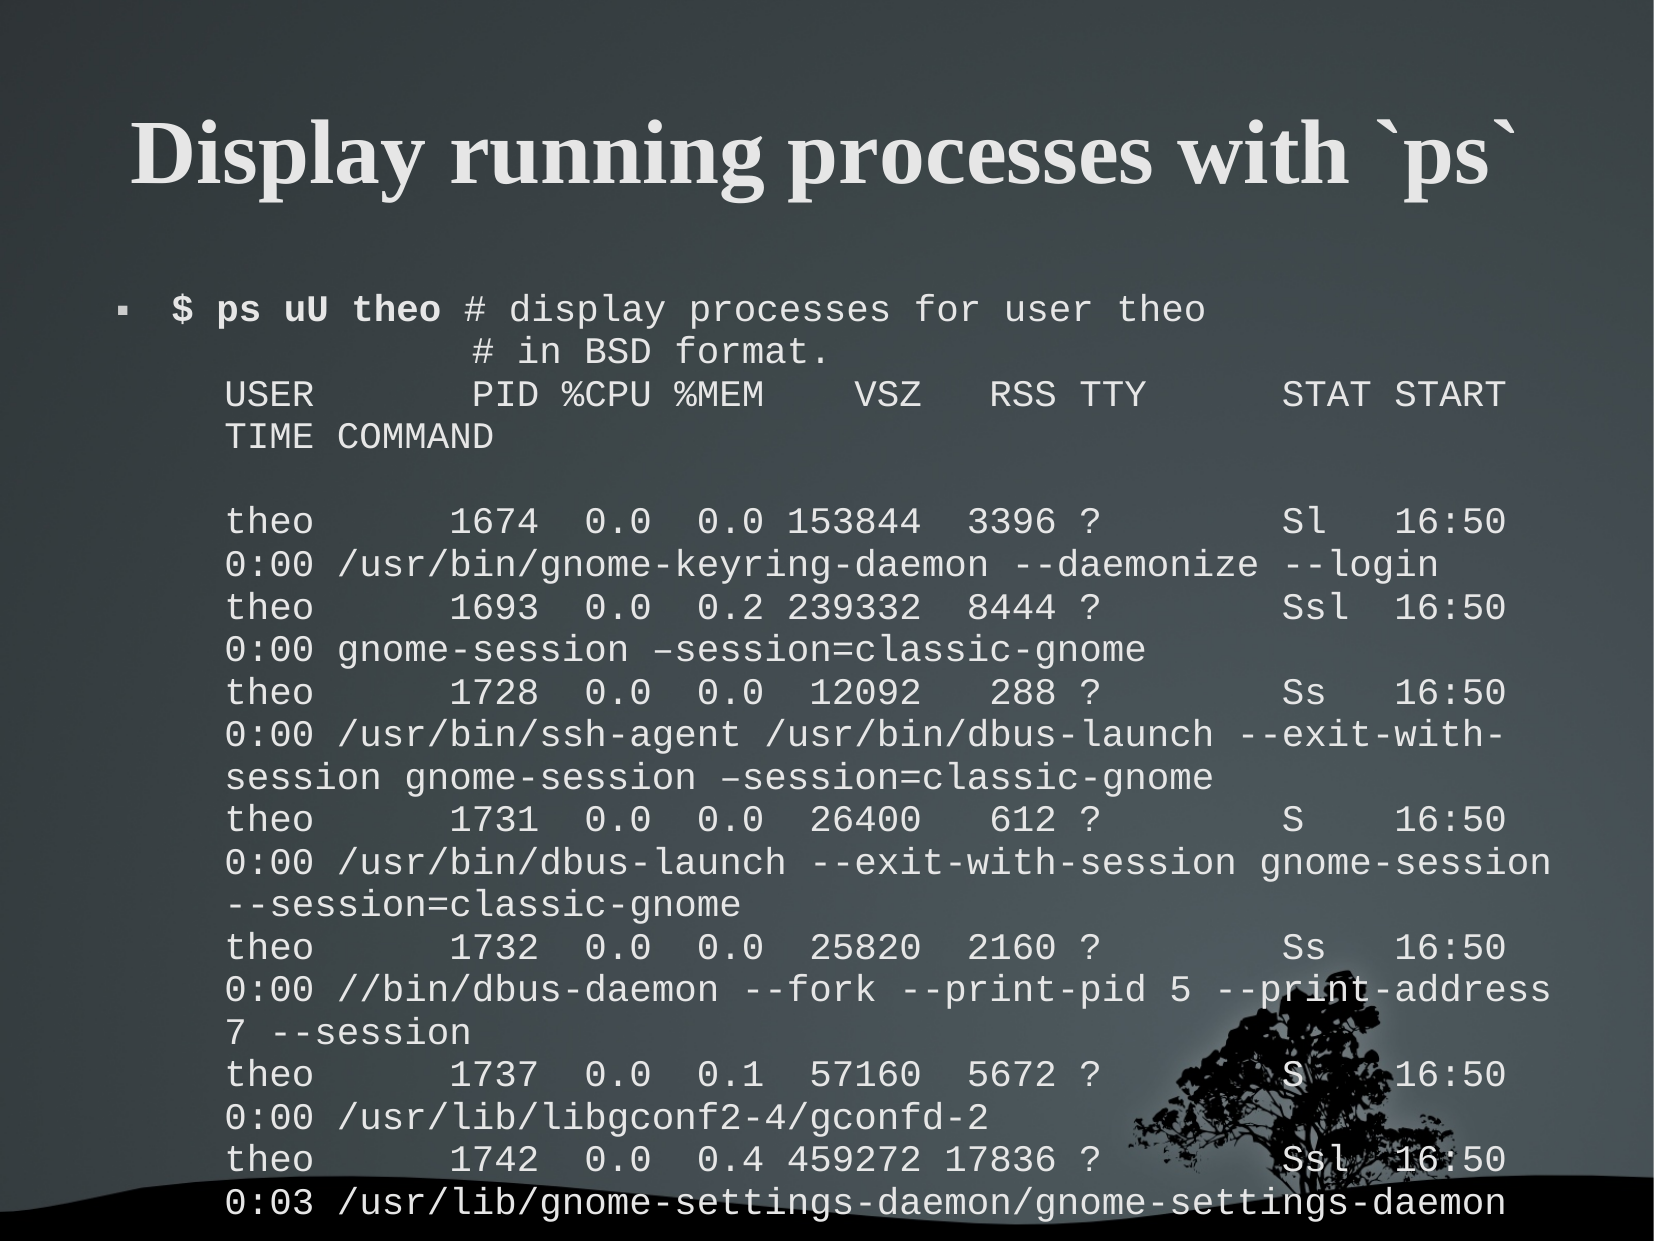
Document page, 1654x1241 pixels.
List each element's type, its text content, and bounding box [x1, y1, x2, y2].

list $ ps uU theo # display processes for user theo # in BSD format. USER PID %CPU %MEM VSZ RSS TTY STAT START TIME COMMAND theo 1674 0.0 0.0 153844 3396 ? Sl 16:50 0:00 /usr/bin/gnome-keyring-daemon --daemonize --login theo 1693 0.0 0.2 239332 8444 ? Ssl 16:50 0:00 gnome-session –session=classic-gnome theo 1728 0.0 0.0 12092 288 ? Ss 16:50 0:00 /usr/bin/ssh-agent /usr/bin/dbus-launch --exit-with-session gnome-session –session=classic-gnome theo 1731 0.0 0.0 26400 612 ? S 16:50 0:00 /usr/bin/dbus-launch --exit-with-session gnome-session --session=classic-gnome theo 1732 0.0 0.0 25820 2160 ? Ss 16:50 0:00 //bin/dbus-daemon --fork --print-pid 5 --print-address 7 --session theo 1737 0.0 0.1 57160 5672 ? S 16:50 0:00 /usr/lib/libgconf2-4/gconfd-2 theo 1742 0.0 0.4 459272 17836 ? Ssl 16:50 0:03 /usr/lib/gnome-settings-daemon/gnome-settings-daemon [82, 290, 1571, 1226]
title Display running processes with `ps` [82, 49, 1572, 257]
picture [0, 0, 1654, 1241]
